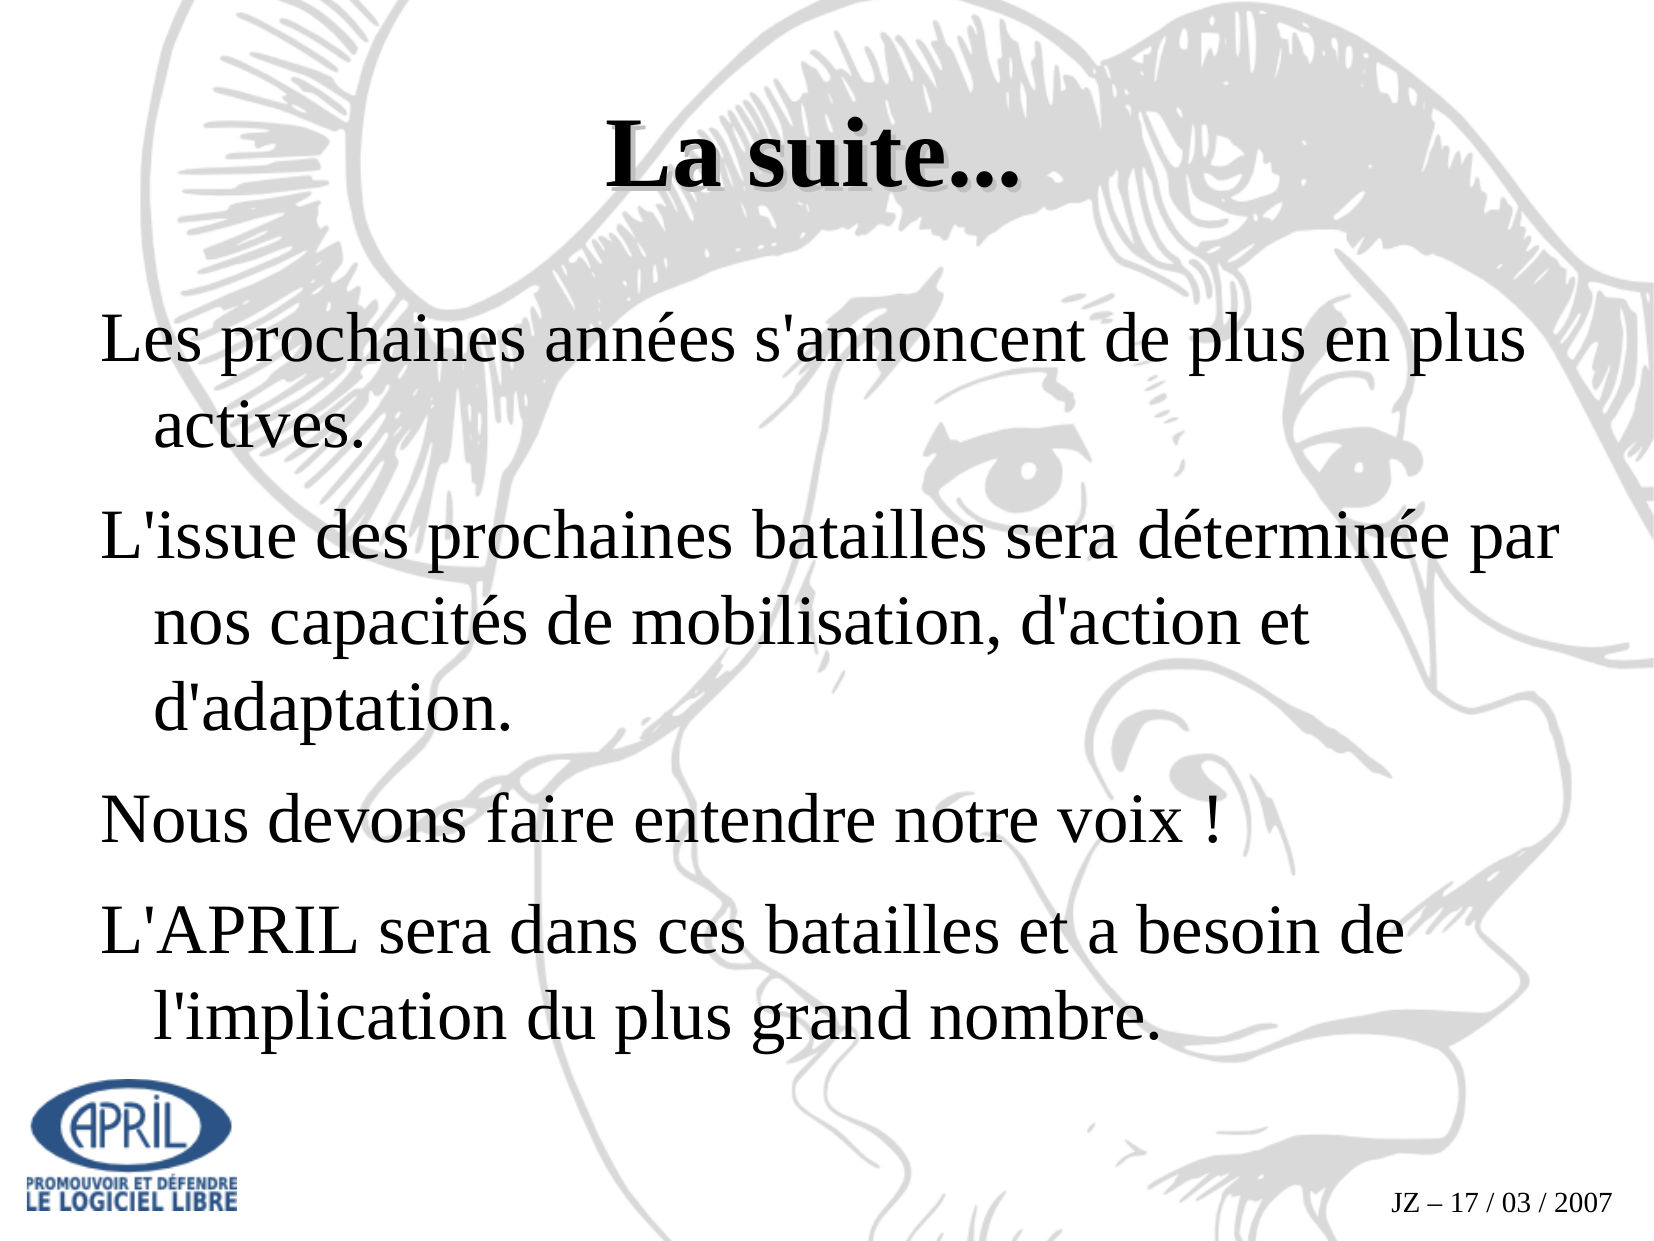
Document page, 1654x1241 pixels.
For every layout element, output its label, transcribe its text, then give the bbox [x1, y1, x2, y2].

picture [0, 0, 1654, 1241]
title La suite... [82, 49, 1571, 257]
list Les prochaines années s'annoncent de plus en plus actives. L'issue des prochaines batailles sera déterminée par nos capacités de mobilisation, d'action et d'adaptation. Nous devons faire entendre notre voix ! L'APRIL sera dans ces batailles et a besoin de l'implication du plus grand nombre. [82, 290, 1571, 1109]
